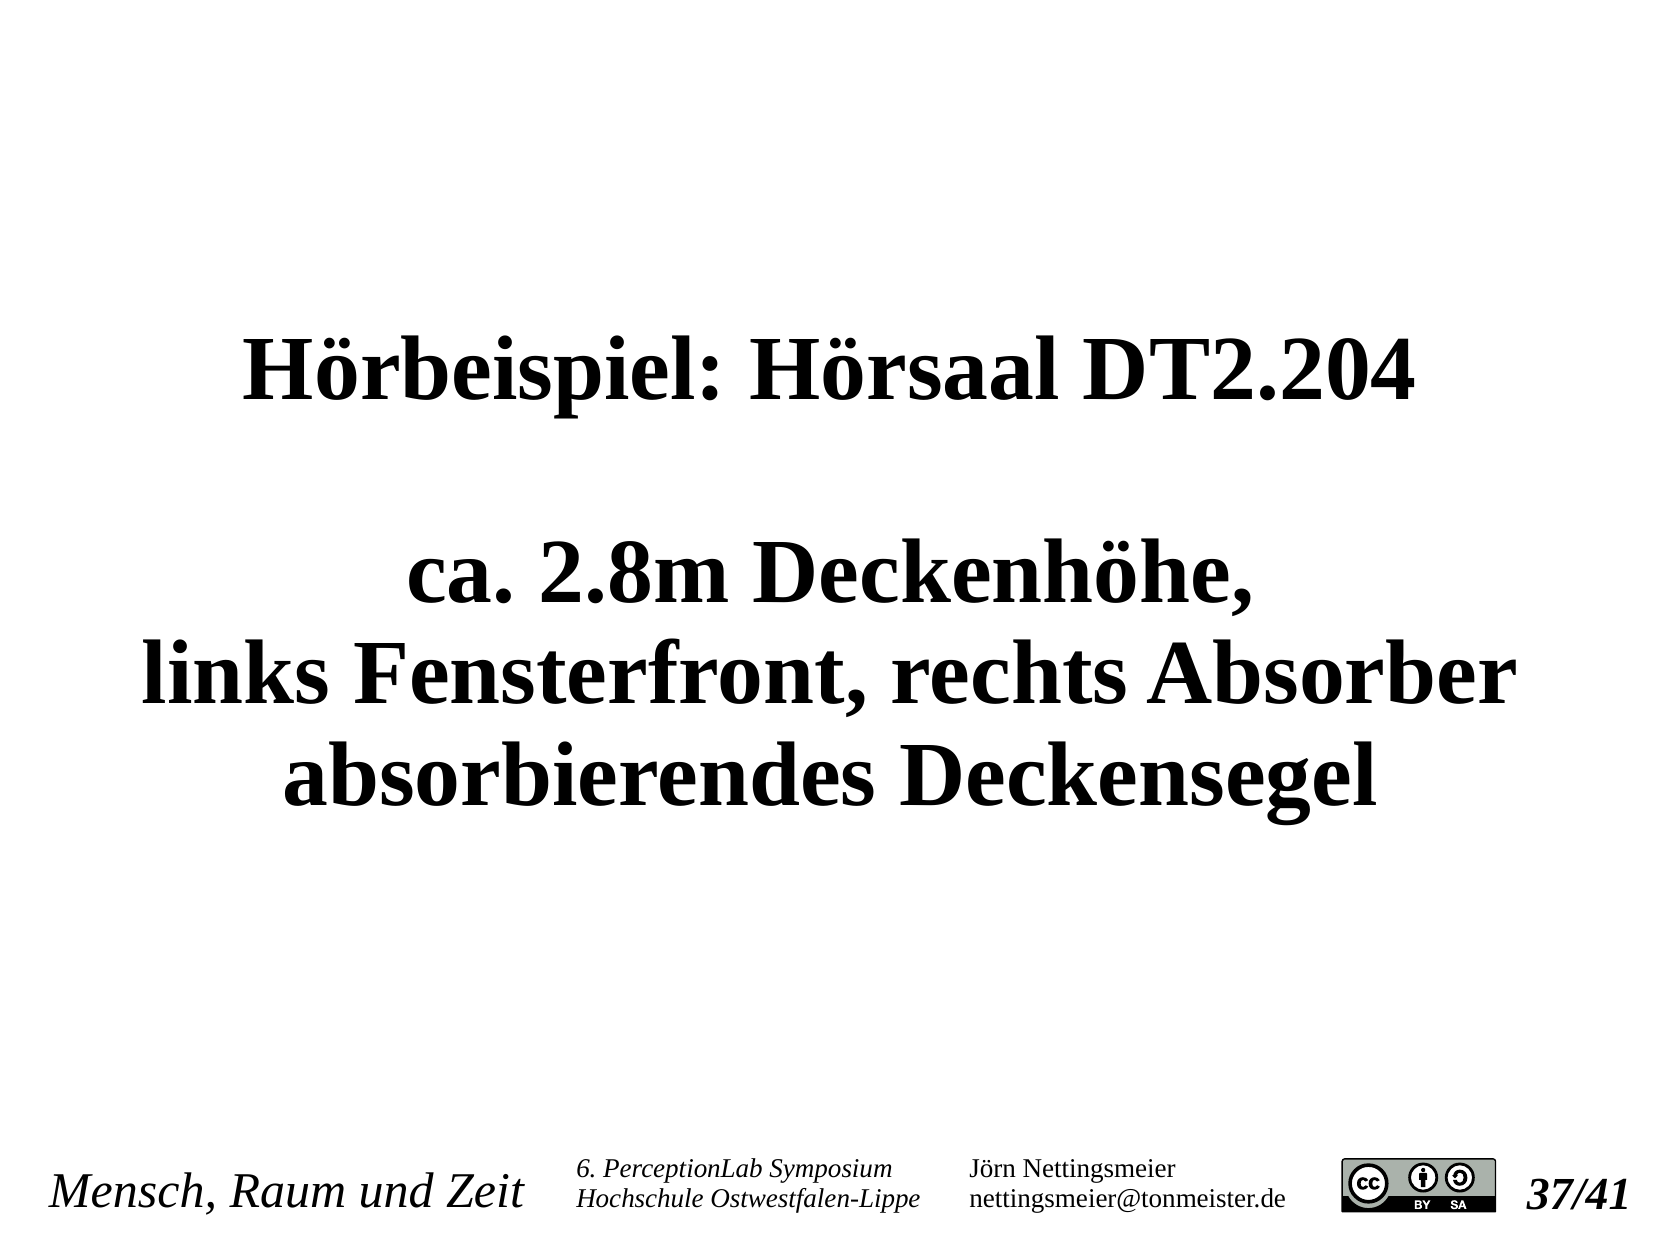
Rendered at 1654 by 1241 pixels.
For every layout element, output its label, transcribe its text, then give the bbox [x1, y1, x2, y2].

title Hörbeispiel: Hörsaal DT2.204 ca. 2.8m Deckenhöhe, links Fensterfront, rechts Absorber absorbierendes Deckensegel [86, 272, 1576, 871]
